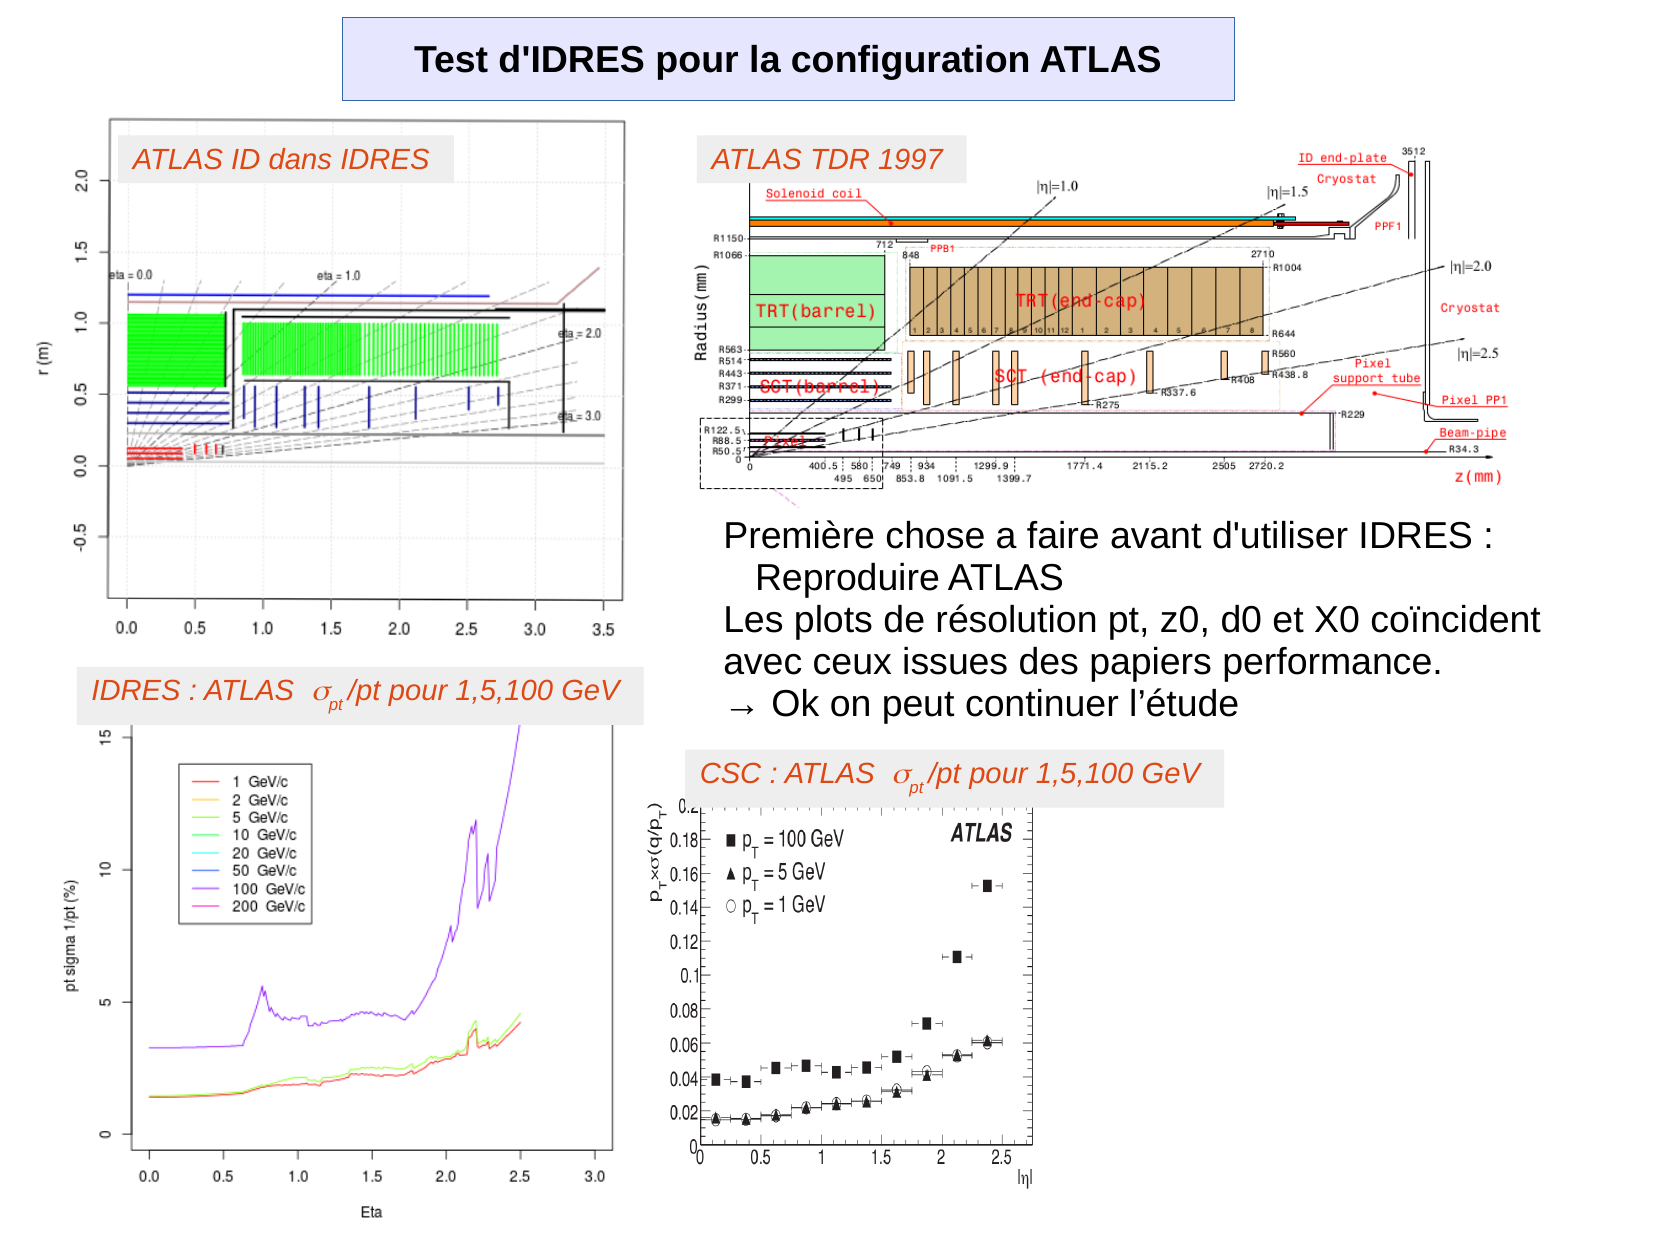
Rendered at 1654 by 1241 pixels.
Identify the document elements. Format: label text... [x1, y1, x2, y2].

text_box CSC : ATLAS spt /pt pour 1,5,100 GeV [685, 749, 1225, 808]
text_box IDRES : ATLAS spt /pt pour 1,5,100 GeV [76, 666, 644, 725]
picture [29, 104, 1537, 1241]
text_box ATLAS ID dans IDRES [118, 135, 454, 184]
text_box ATLAS TDR 1997 [696, 135, 967, 184]
text_box Première chose a faire avant d'utiliser IDRES : Reproduire ATLAS Les plots de résolution pt, z0, d0 et X0 coïncident avec ceux issues des papiers performance. → Ok on peut continuer l’étude [708, 507, 1557, 733]
text_box Test d'IDRES pour la configuration ATLAS [342, 17, 1235, 101]
